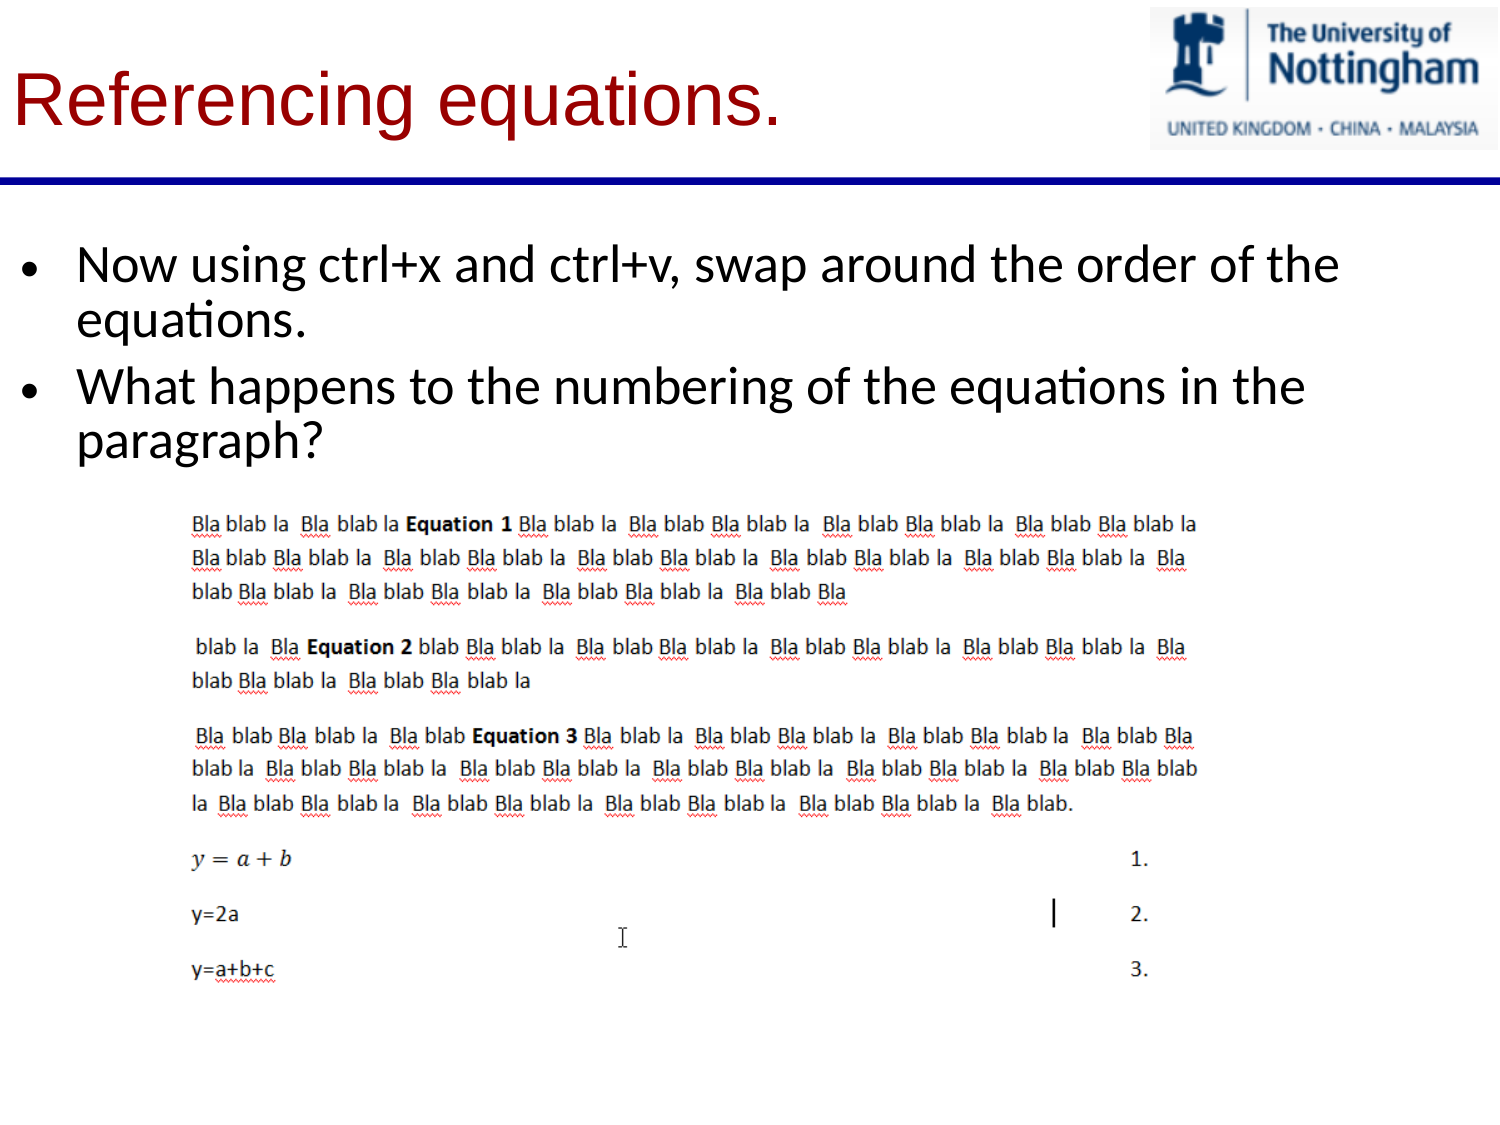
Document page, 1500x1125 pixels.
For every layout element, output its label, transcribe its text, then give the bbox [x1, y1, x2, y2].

picture [162, 492, 1219, 1010]
text_box Now using ctrl+x and ctrl+v, swap around the order of the equations. What happens to the numbering of the equations in the paragraph? [5, 234, 1457, 480]
title Referencing equations. [12, 21, 1375, 177]
picture [1150, 7, 1498, 150]
